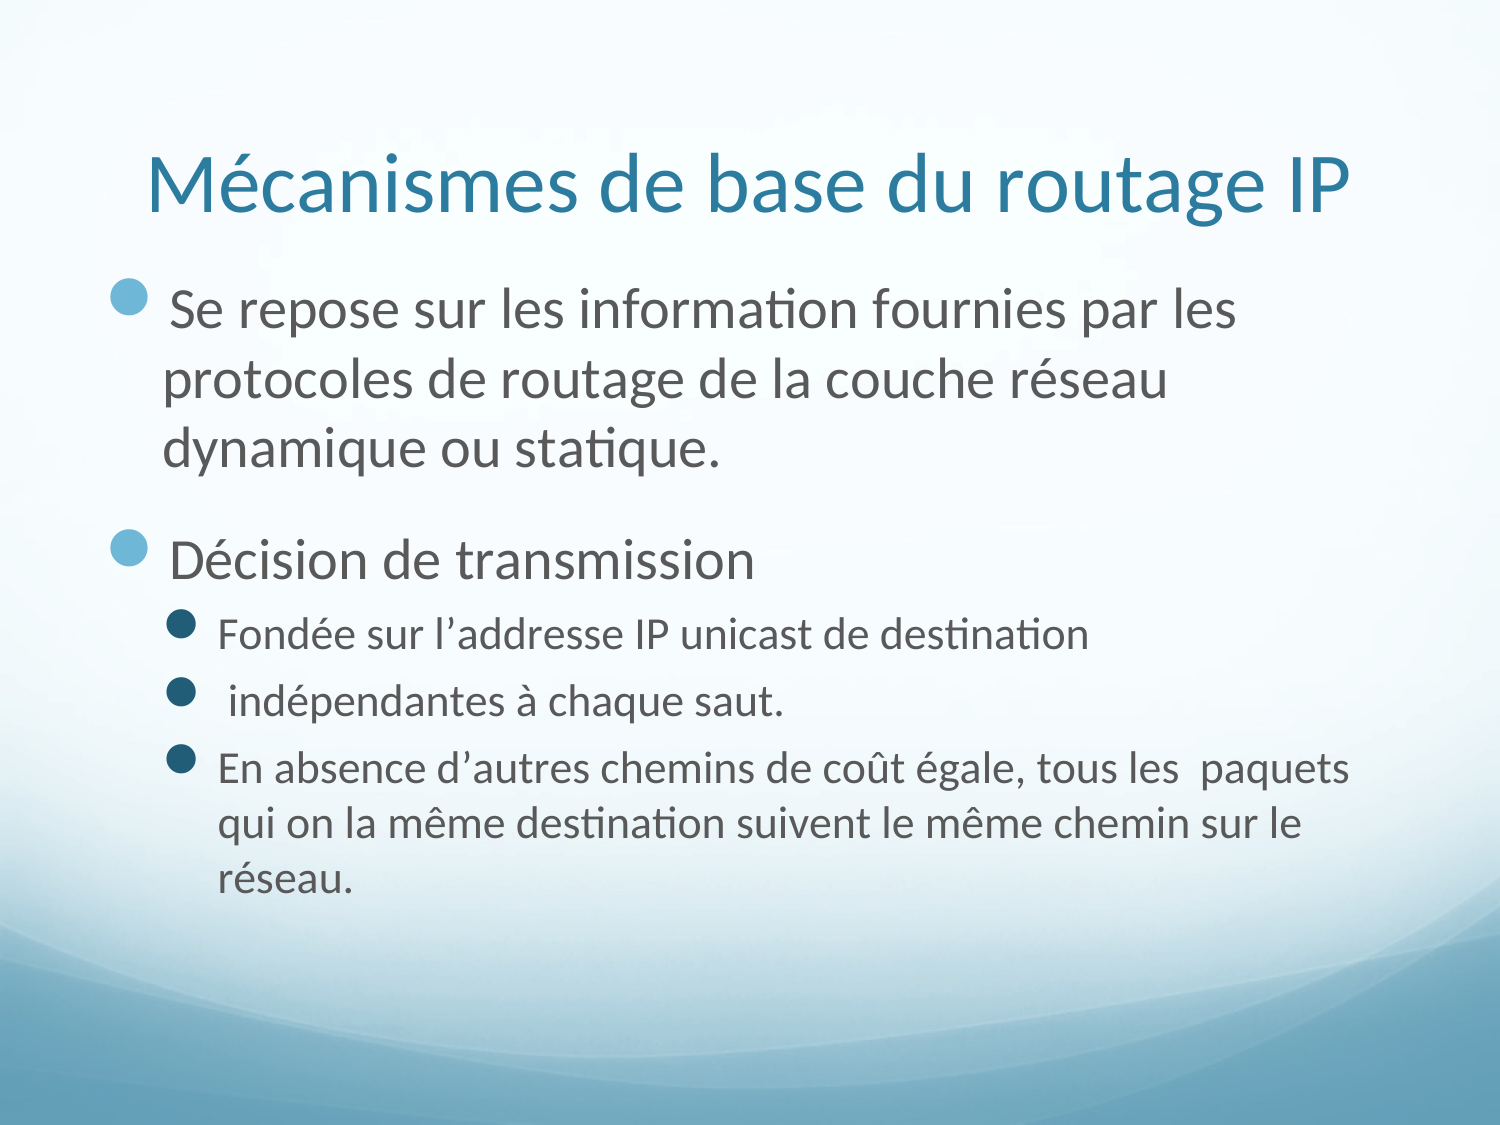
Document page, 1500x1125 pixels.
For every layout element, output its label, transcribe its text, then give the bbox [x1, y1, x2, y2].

picture [0, 0, 1500, 1125]
title Mécanismes de base du routage IP [90, 17, 1410, 237]
list Se repose sur les information fournies par les protocoles de routage de la couche réseau dynamique ou statique. Décision de transmission Fondée sur l’addresse IP unicast de destination indépendantes à chaque saut. En absence d’autres chemins de coût égale, tous les paquets qui on la même destination suivent le même chemin sur le réseau. [90, 262, 1410, 975]
